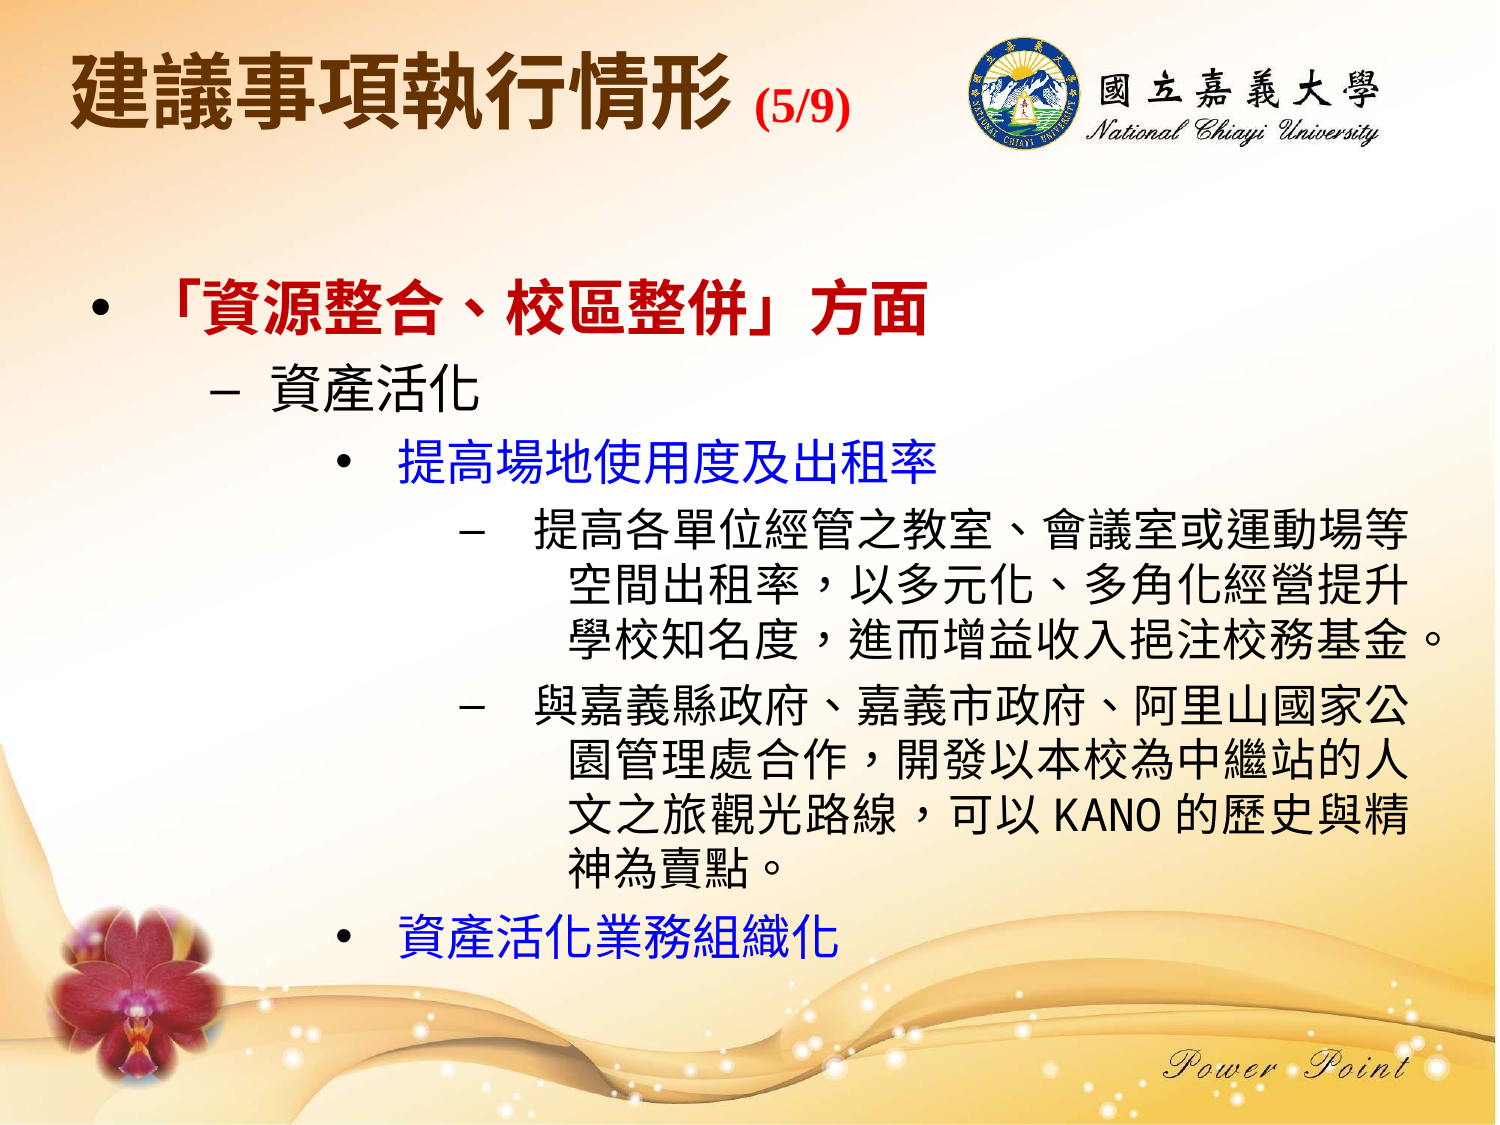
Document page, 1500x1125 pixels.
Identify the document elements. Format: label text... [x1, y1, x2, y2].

list 「資源整合、校區整併」方面 資產活化 提高場地使用度及出租率 提高各單位經管之教室、會議室或運動場等空間出租率，以多元化、多角化經營提升學校知名度，進而增益收入挹注校務基金。 與嘉義縣政府、嘉義市政府、阿里山國家公園管理處合作，開發以本校為中繼站的人文之旅觀光路線，可以KANO的歷史與精神為賣點。 資產活化業務組織化 [75, 262, 1426, 1012]
title 建議事項執行情形(5/9) [53, 30, 1404, 147]
